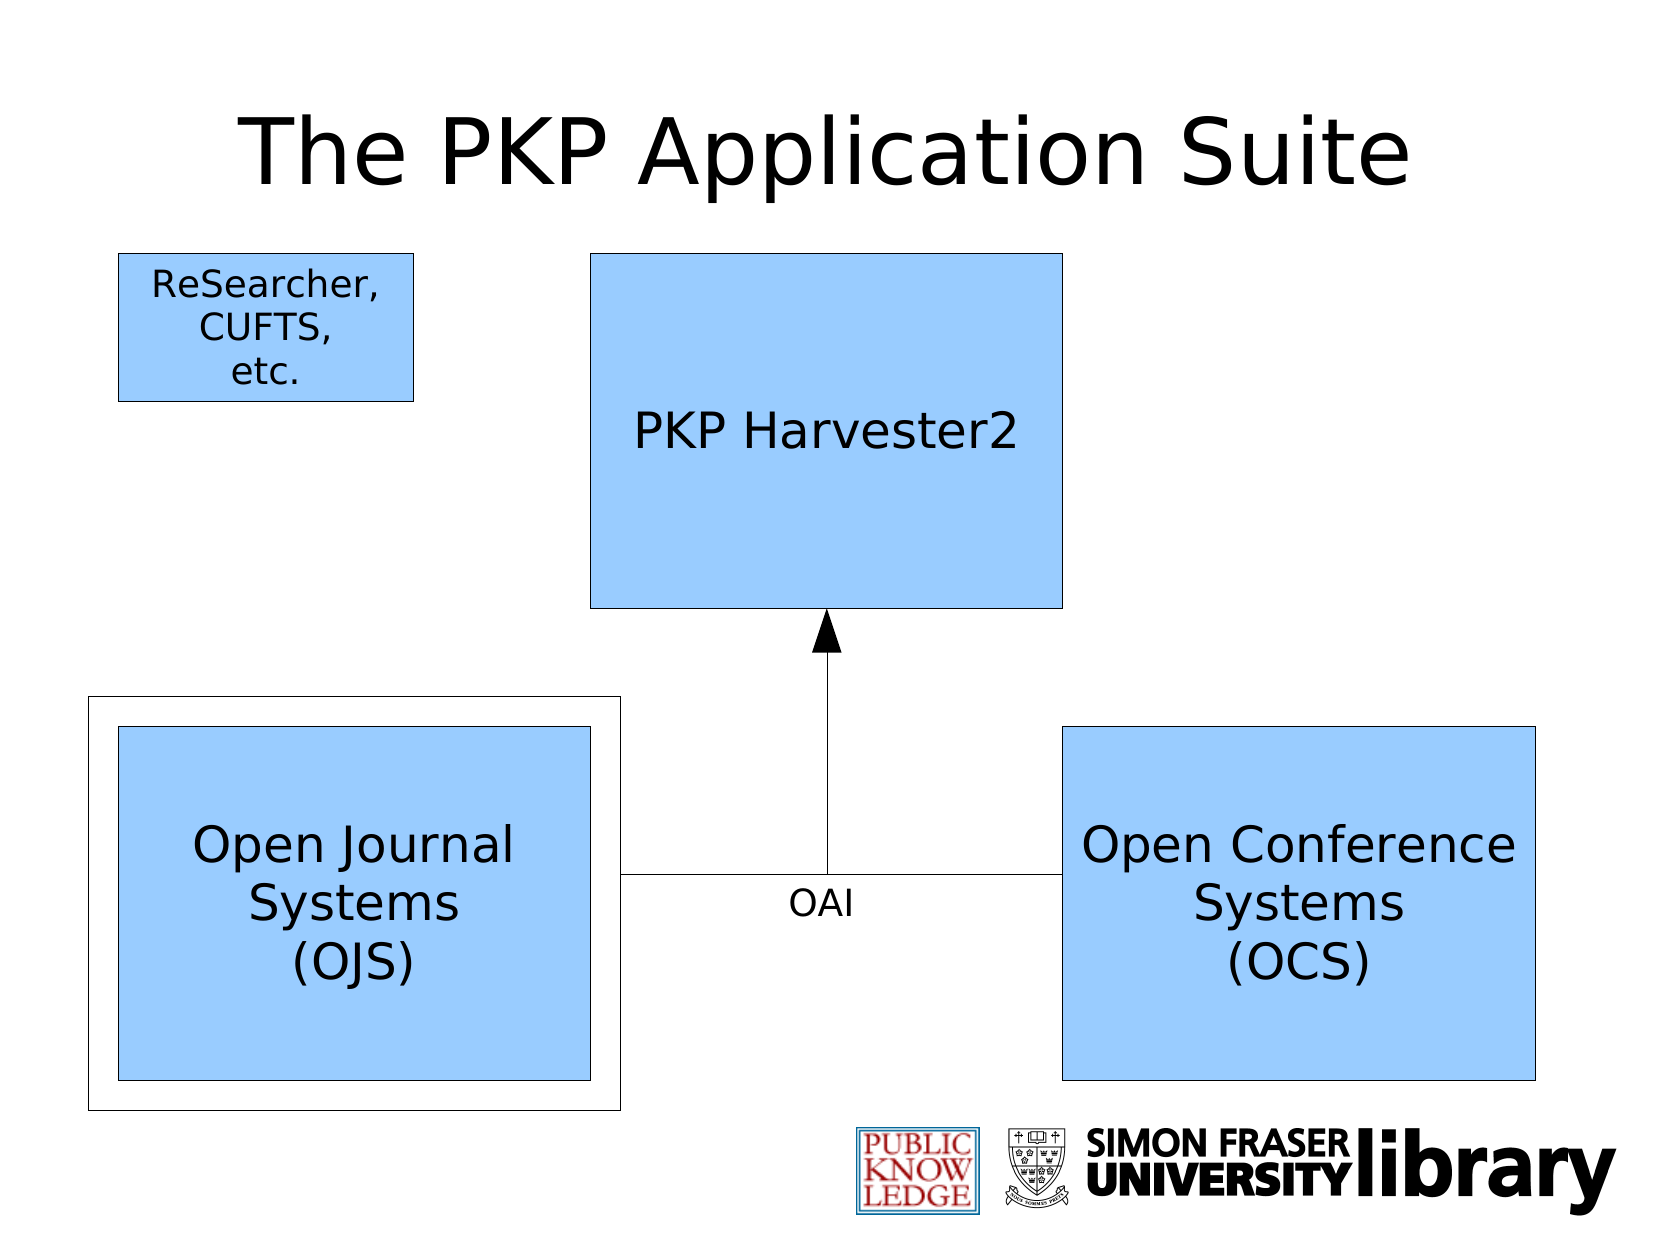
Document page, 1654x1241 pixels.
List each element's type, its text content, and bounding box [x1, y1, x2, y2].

text_box OAI [773, 874, 892, 933]
text_box Open Conference Systems (OCS) [1062, 726, 1536, 1081]
picture [858, 1129, 978, 1213]
picture [994, 1121, 1625, 1222]
text_box PKP Harvester2 [590, 253, 1063, 609]
text_box Open Journal Systems (OJS) [118, 726, 591, 1081]
text_box ReSearcher, CUFTS, etc. [118, 253, 414, 402]
title The PKP Application Suite [82, 56, 1571, 250]
